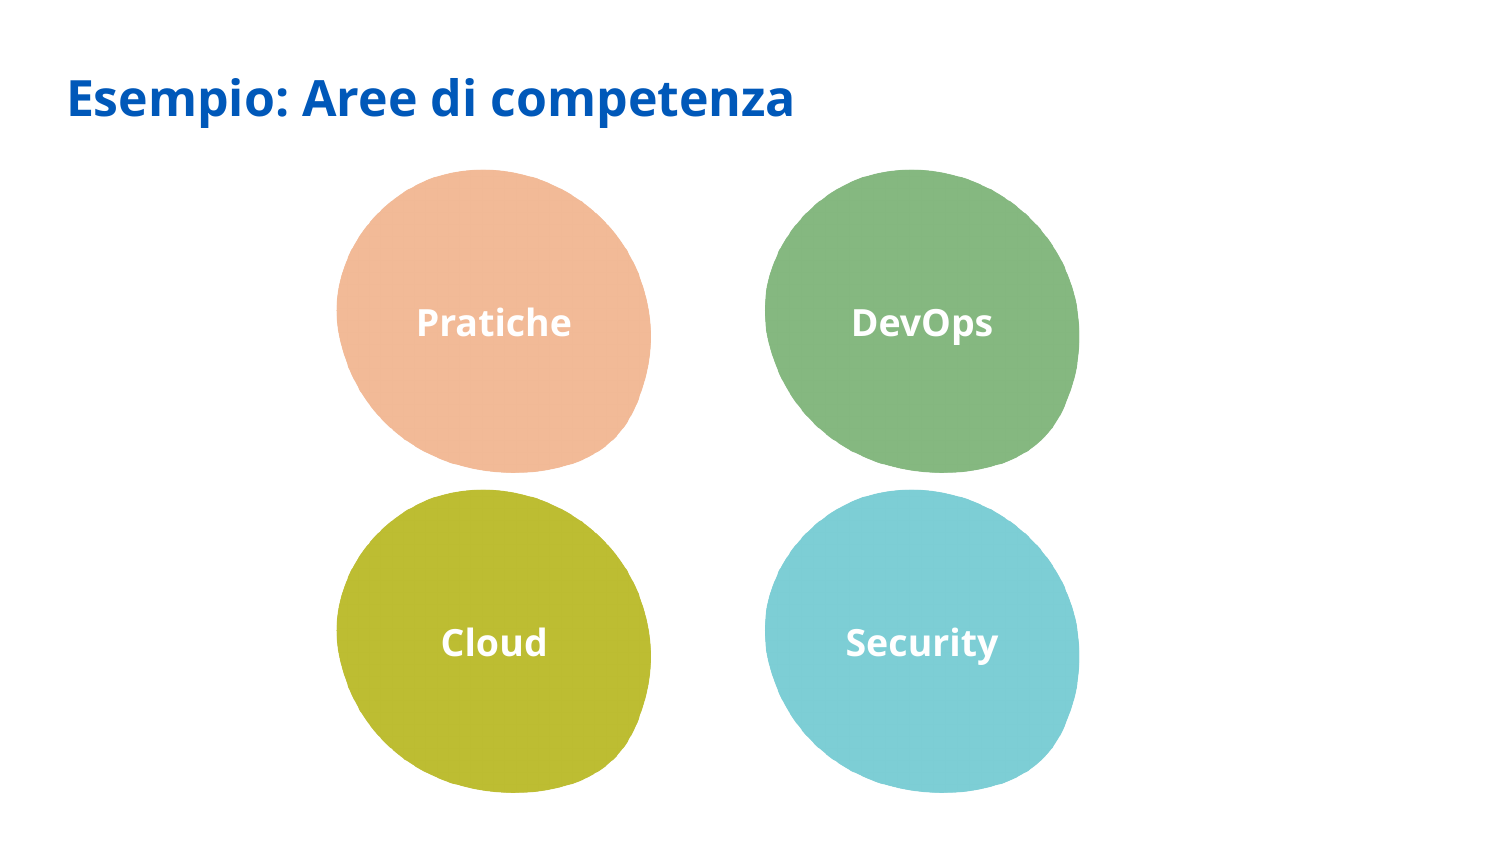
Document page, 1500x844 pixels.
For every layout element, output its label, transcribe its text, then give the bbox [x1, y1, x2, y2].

text_box Security [803, 557, 1041, 726]
text_box Pratiche [375, 237, 613, 405]
picture [730, 129, 1114, 833]
picture [302, 129, 685, 833]
text_box DevOps [803, 237, 1041, 405]
text_box Cloud [375, 557, 613, 726]
title Esempio: Aree di competenza [51, 51, 1449, 146]
